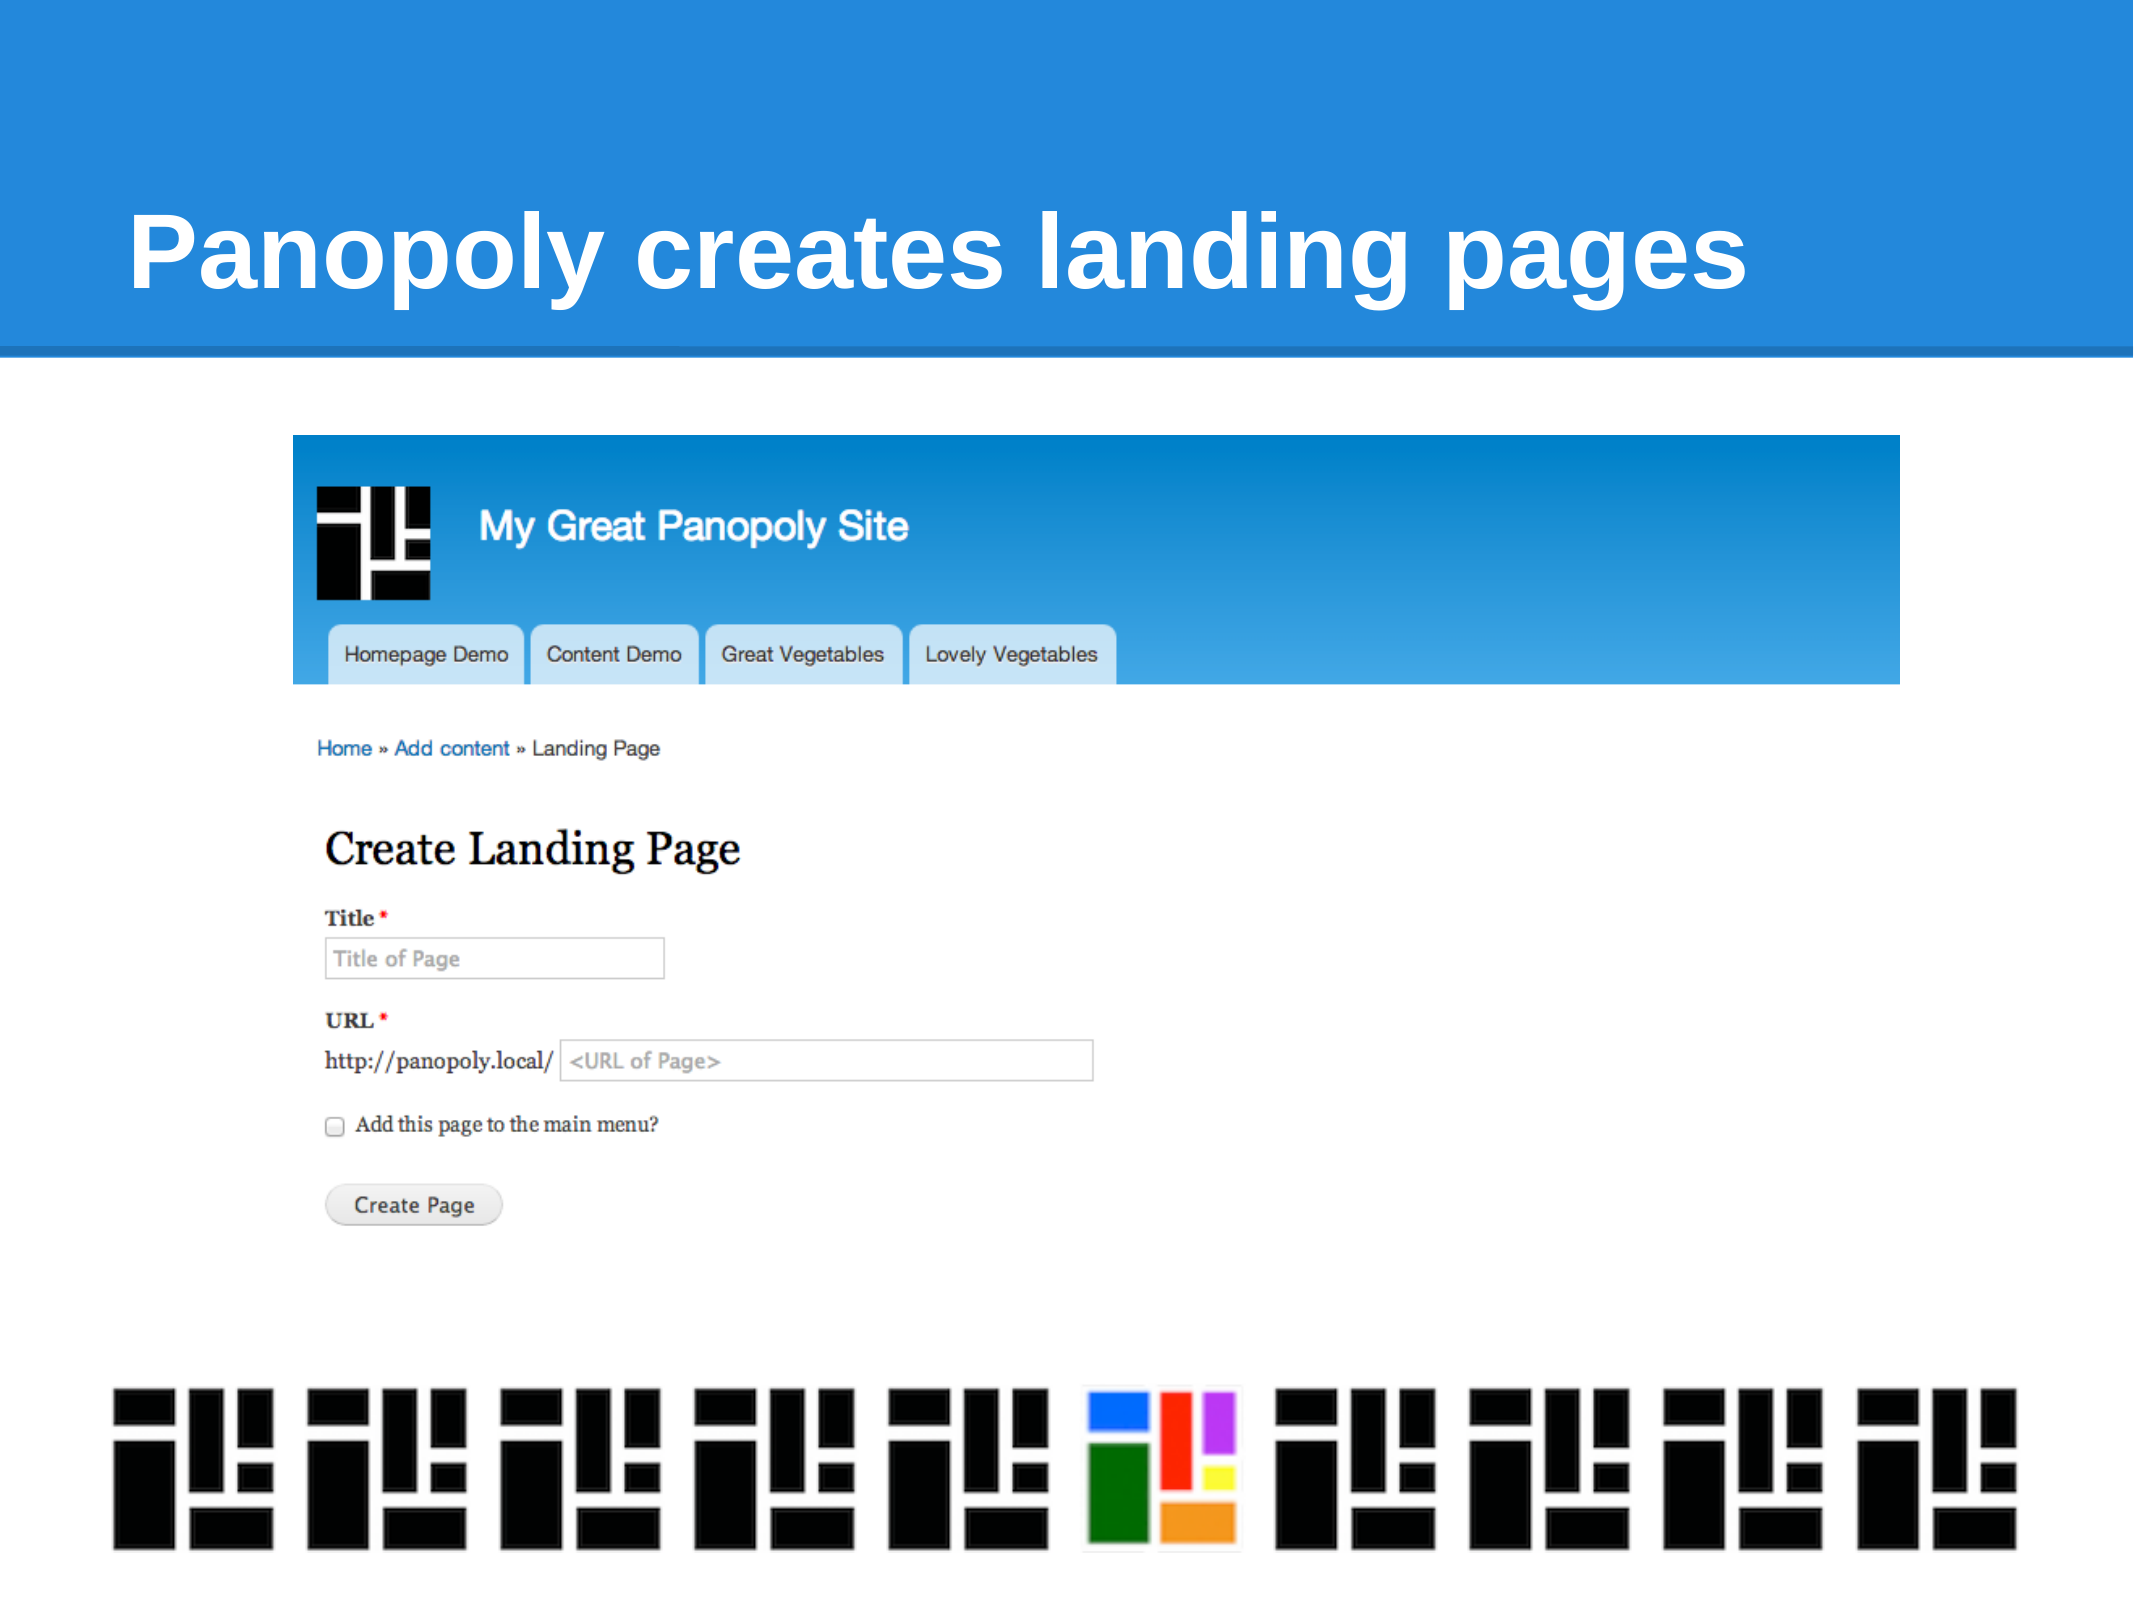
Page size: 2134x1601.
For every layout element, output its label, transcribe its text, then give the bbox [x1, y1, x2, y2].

title Panopoly creates landing pages [106, 64, 2027, 331]
picture [497, 1385, 665, 1553]
picture [691, 1385, 859, 1553]
picture [304, 1385, 471, 1553]
picture [1854, 1385, 2021, 1553]
picture [1079, 1383, 1246, 1553]
picture [293, 435, 1900, 1333]
picture [1272, 1385, 1440, 1553]
picture [885, 1385, 1053, 1553]
picture [1466, 1385, 1634, 1553]
picture [110, 1385, 278, 1553]
picture [1660, 1385, 1827, 1553]
